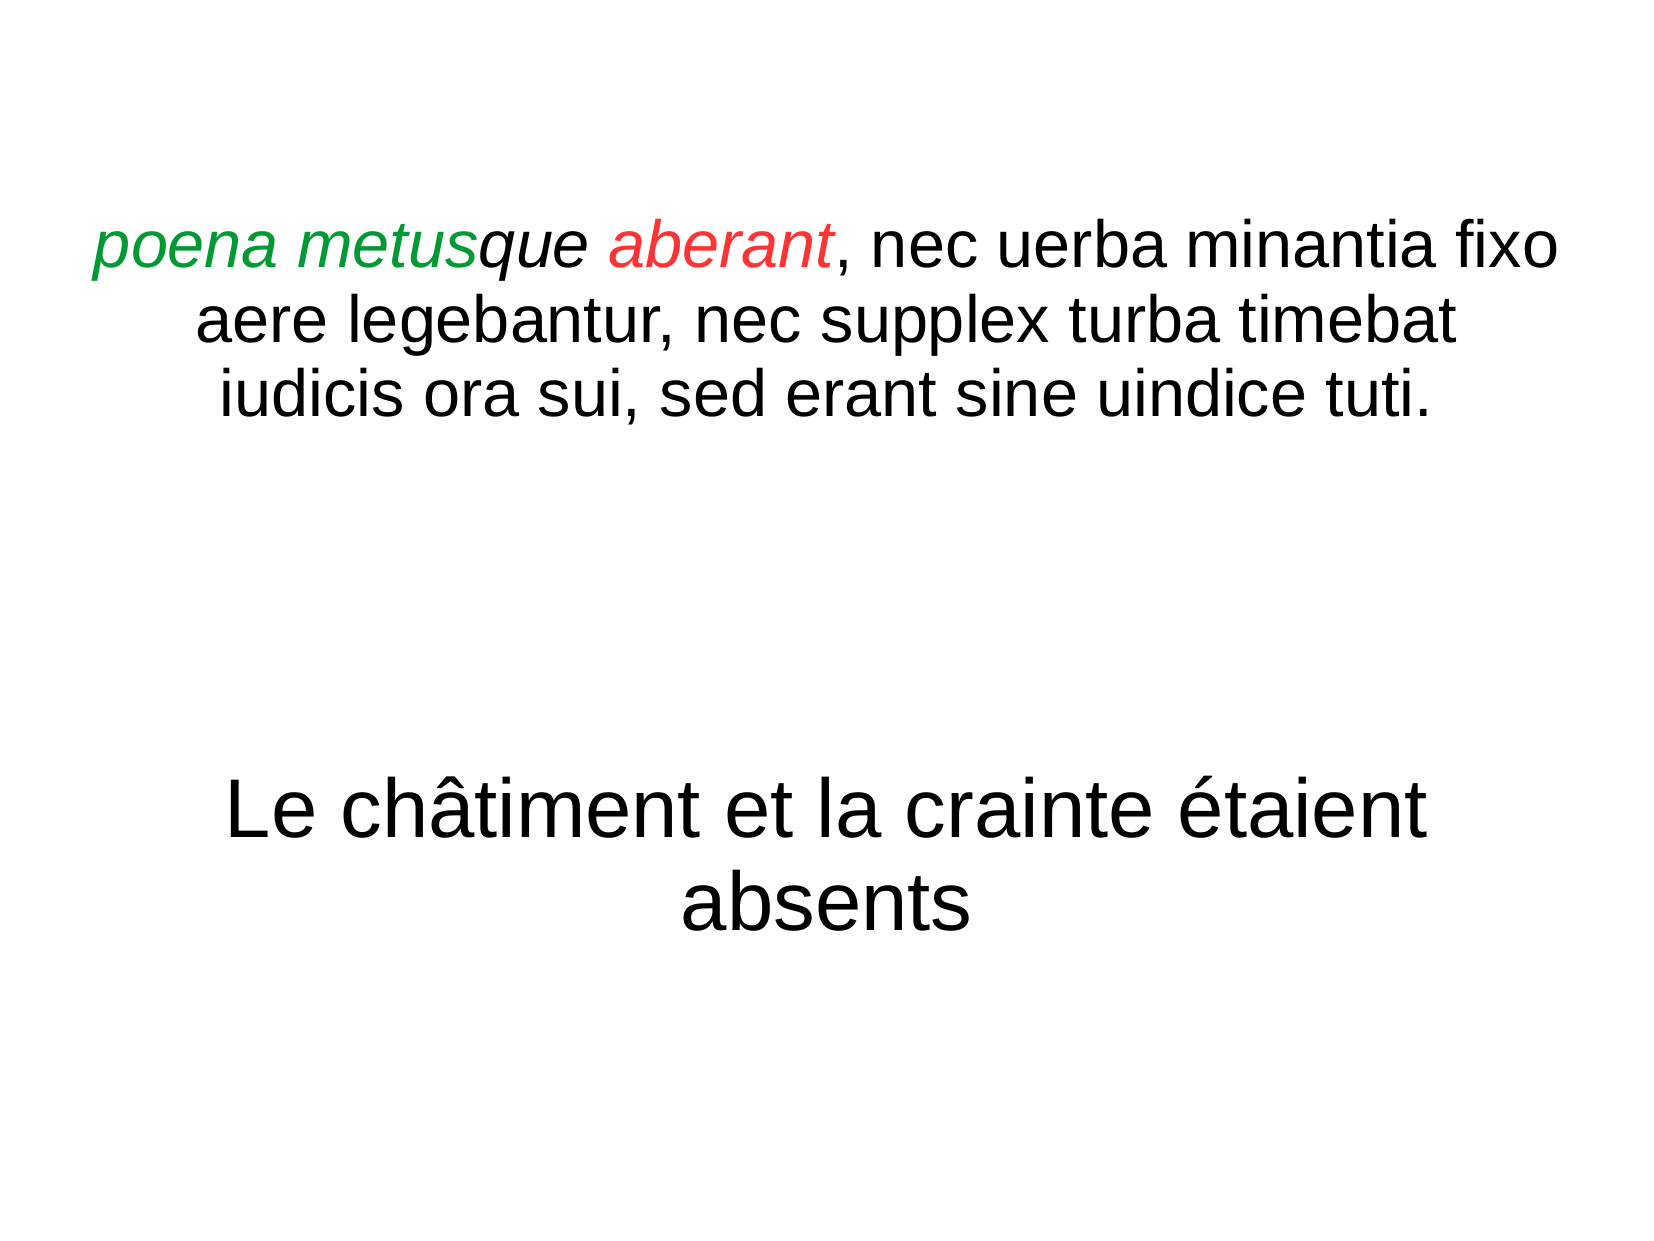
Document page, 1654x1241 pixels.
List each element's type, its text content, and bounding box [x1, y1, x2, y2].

subtitle Le châtiment et la crainte étaient absents [82, 602, 1571, 1109]
title poena metusque aberant, nec uerba minantia fixo aere legebantur, nec supplex turba timebat iudicis ora sui, sed erant sine uindice tuti. [47, 35, 1607, 603]
